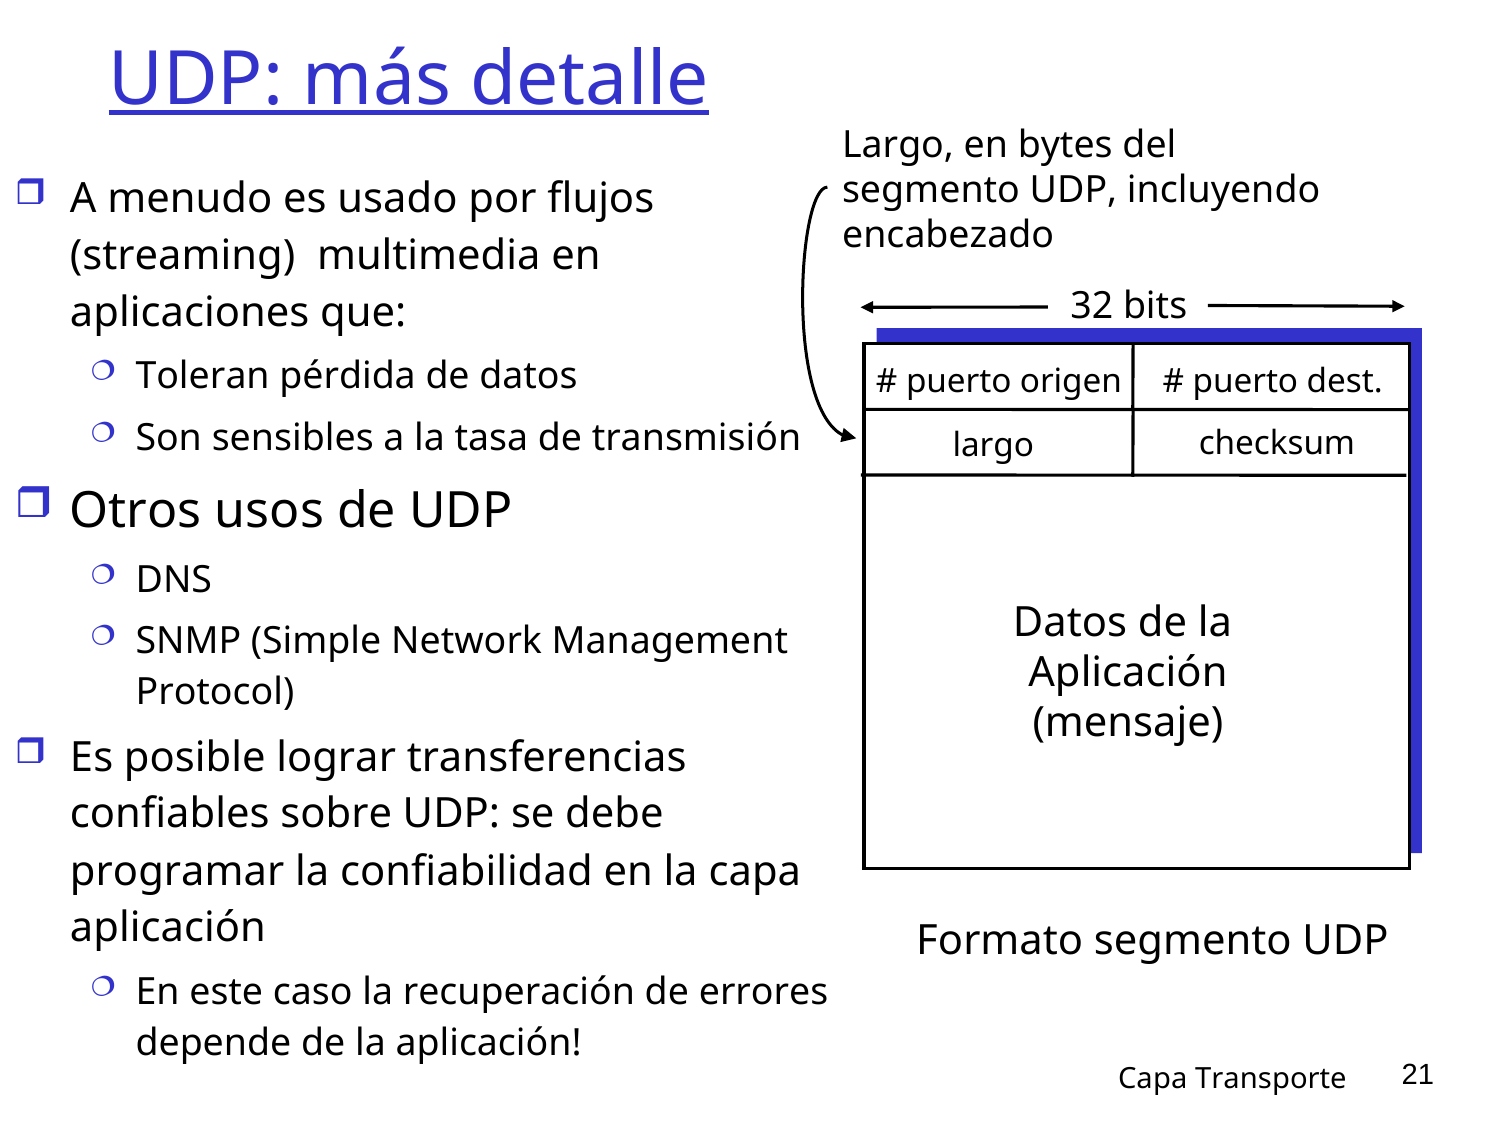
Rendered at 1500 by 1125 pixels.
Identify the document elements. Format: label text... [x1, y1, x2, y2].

text_box [864, 411, 1131, 473]
text_box # puerto dest. [1147, 351, 1399, 407]
text_box Formato segmento UDP [901, 905, 1404, 971]
text_box Datos de la Aplicación (mensaje)‏ [998, 587, 1258, 753]
text_box checksum [1183, 413, 1371, 470]
text_box 32 bits [1055, 273, 1203, 334]
title UDP: más detalle [93, 0, 1463, 150]
list A menudo es usado por flujos (streaming) multimedia en aplicaciones que: Toleran pérdida de datos Son sensibles a la tasa de transmisión Otros usos de UDP DNS SNMP (Simple Network Management Protocol)‏ Es posible lograr transferencias confiables sobre UDP: se debe programar la confiabilidad en la capa aplicación En este caso la recuperación de errores depende de la aplicación! [0, 159, 863, 1060]
text_box [864, 328, 1422, 869]
text_box # puerto origen [861, 351, 1131, 407]
text_box largo [937, 415, 1049, 471]
text_box Largo, en bytes del segmento UDP, incluyendo encabezado [827, 111, 1336, 263]
